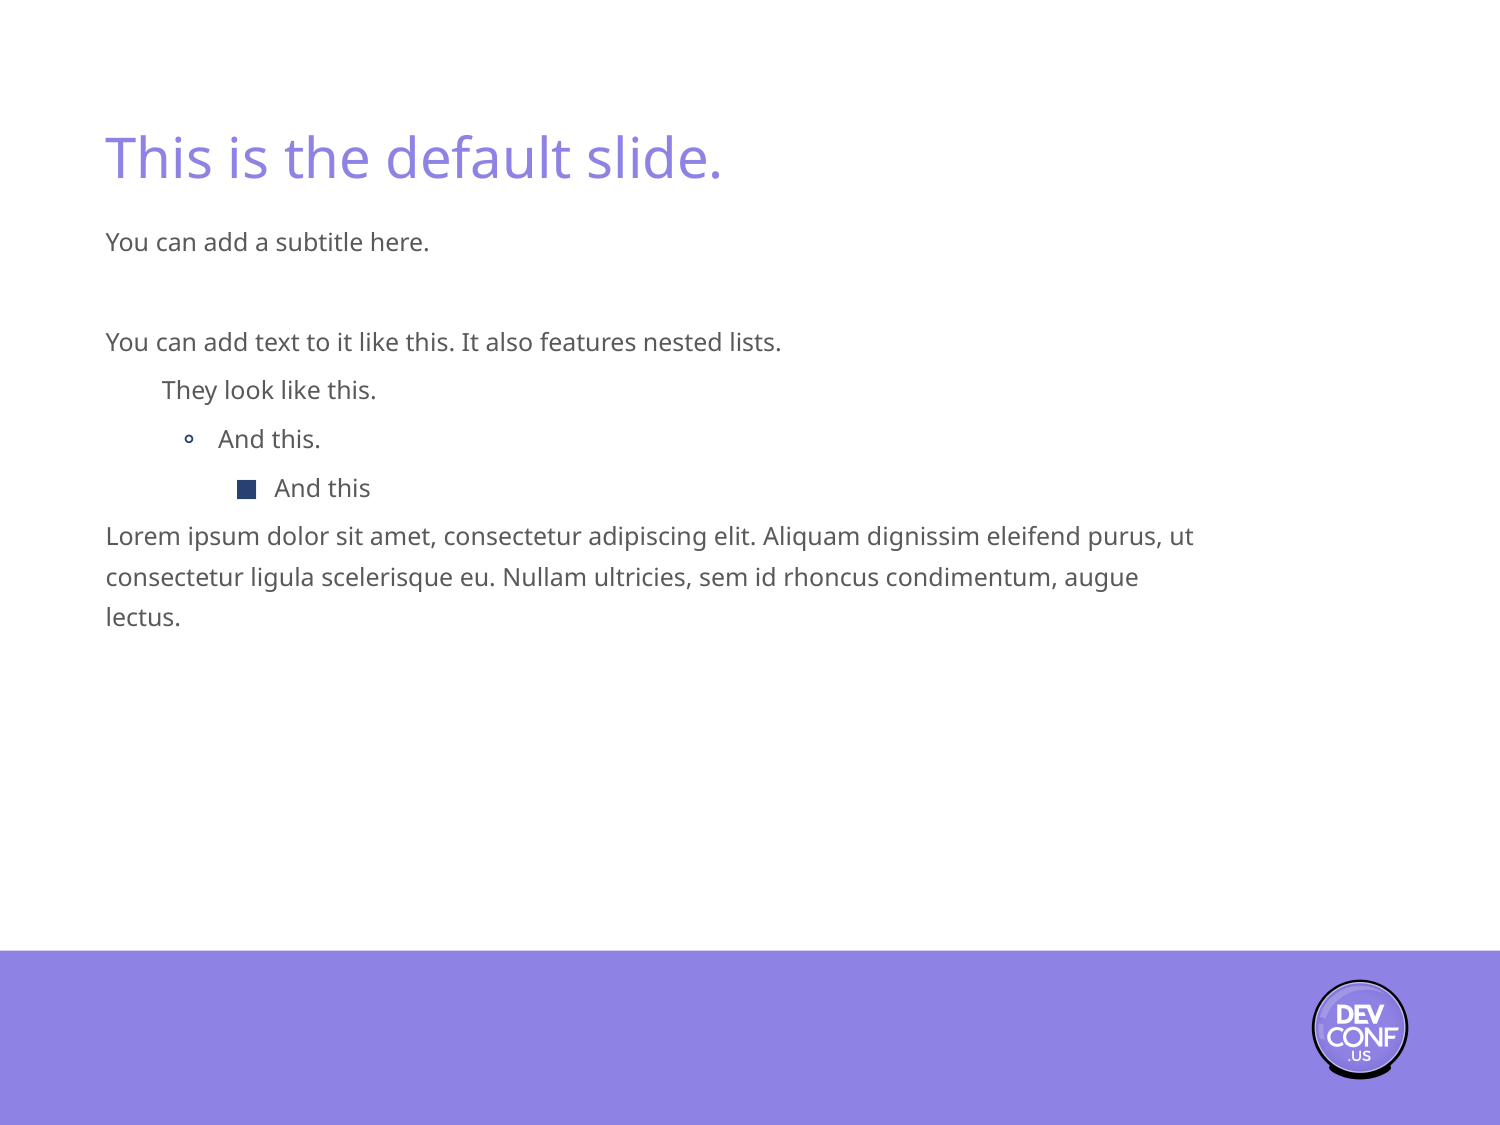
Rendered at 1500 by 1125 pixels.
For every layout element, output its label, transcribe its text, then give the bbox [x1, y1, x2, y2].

list You can add text to it like this. It also features nested lists. They look like this. And this. And this Lorem ipsum dolor sit amet, consectetur adipiscing elit. Aliquam dignissim eleifend purus, ut consectetur ligula scelerisque eu. Nullam ultricies, sem id rhoncus condimentum, augue lectus. [105, 315, 1214, 893]
picture [1305, 974, 1415, 1084]
title This is the default slide. [105, 93, 1214, 218]
subtitle You can add a subtitle here. [105, 218, 1214, 277]
